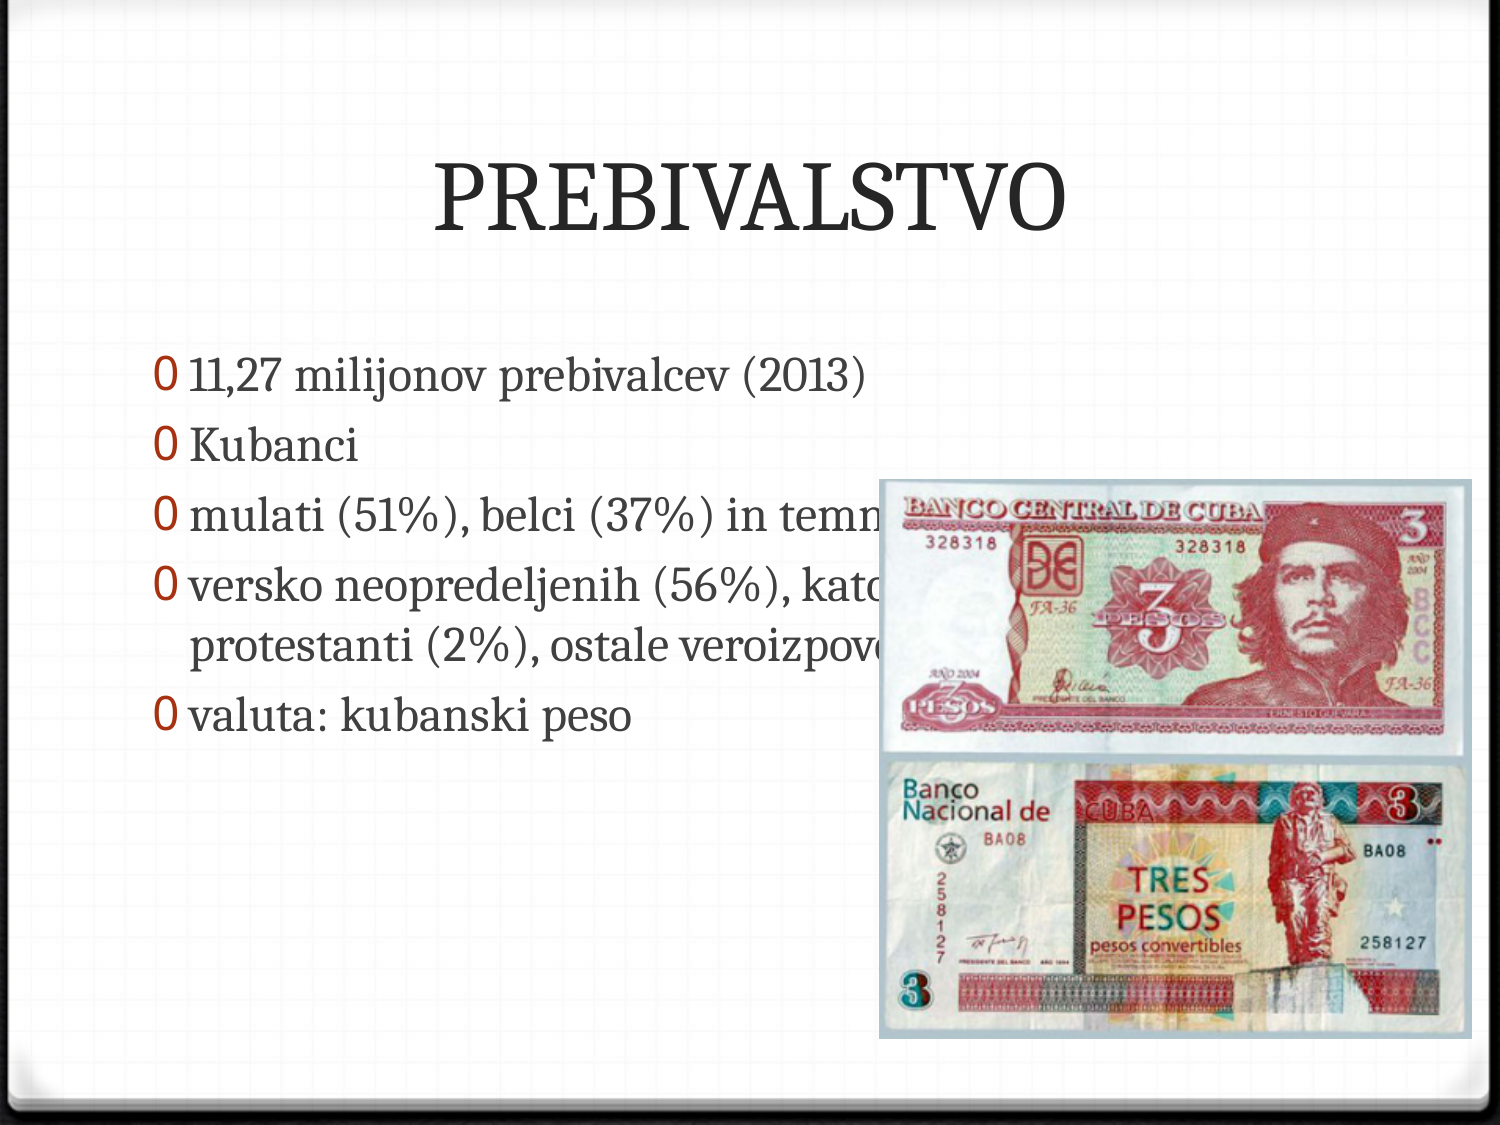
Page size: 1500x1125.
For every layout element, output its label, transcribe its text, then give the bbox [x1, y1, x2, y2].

title PREBIVALSTVO [90, 71, 1410, 309]
list 11,27 milijonov prebivalcev (2013) Kubanci mulati (51%), belci (37%) in temnopolti (11%) versko neopredeljenih (56%), katoličani (40%), protestanti (2%), ostale veroizpovedi (2%) valuta: kubanski peso [137, 334, 1363, 983]
picture [0, 0, 1500, 1125]
